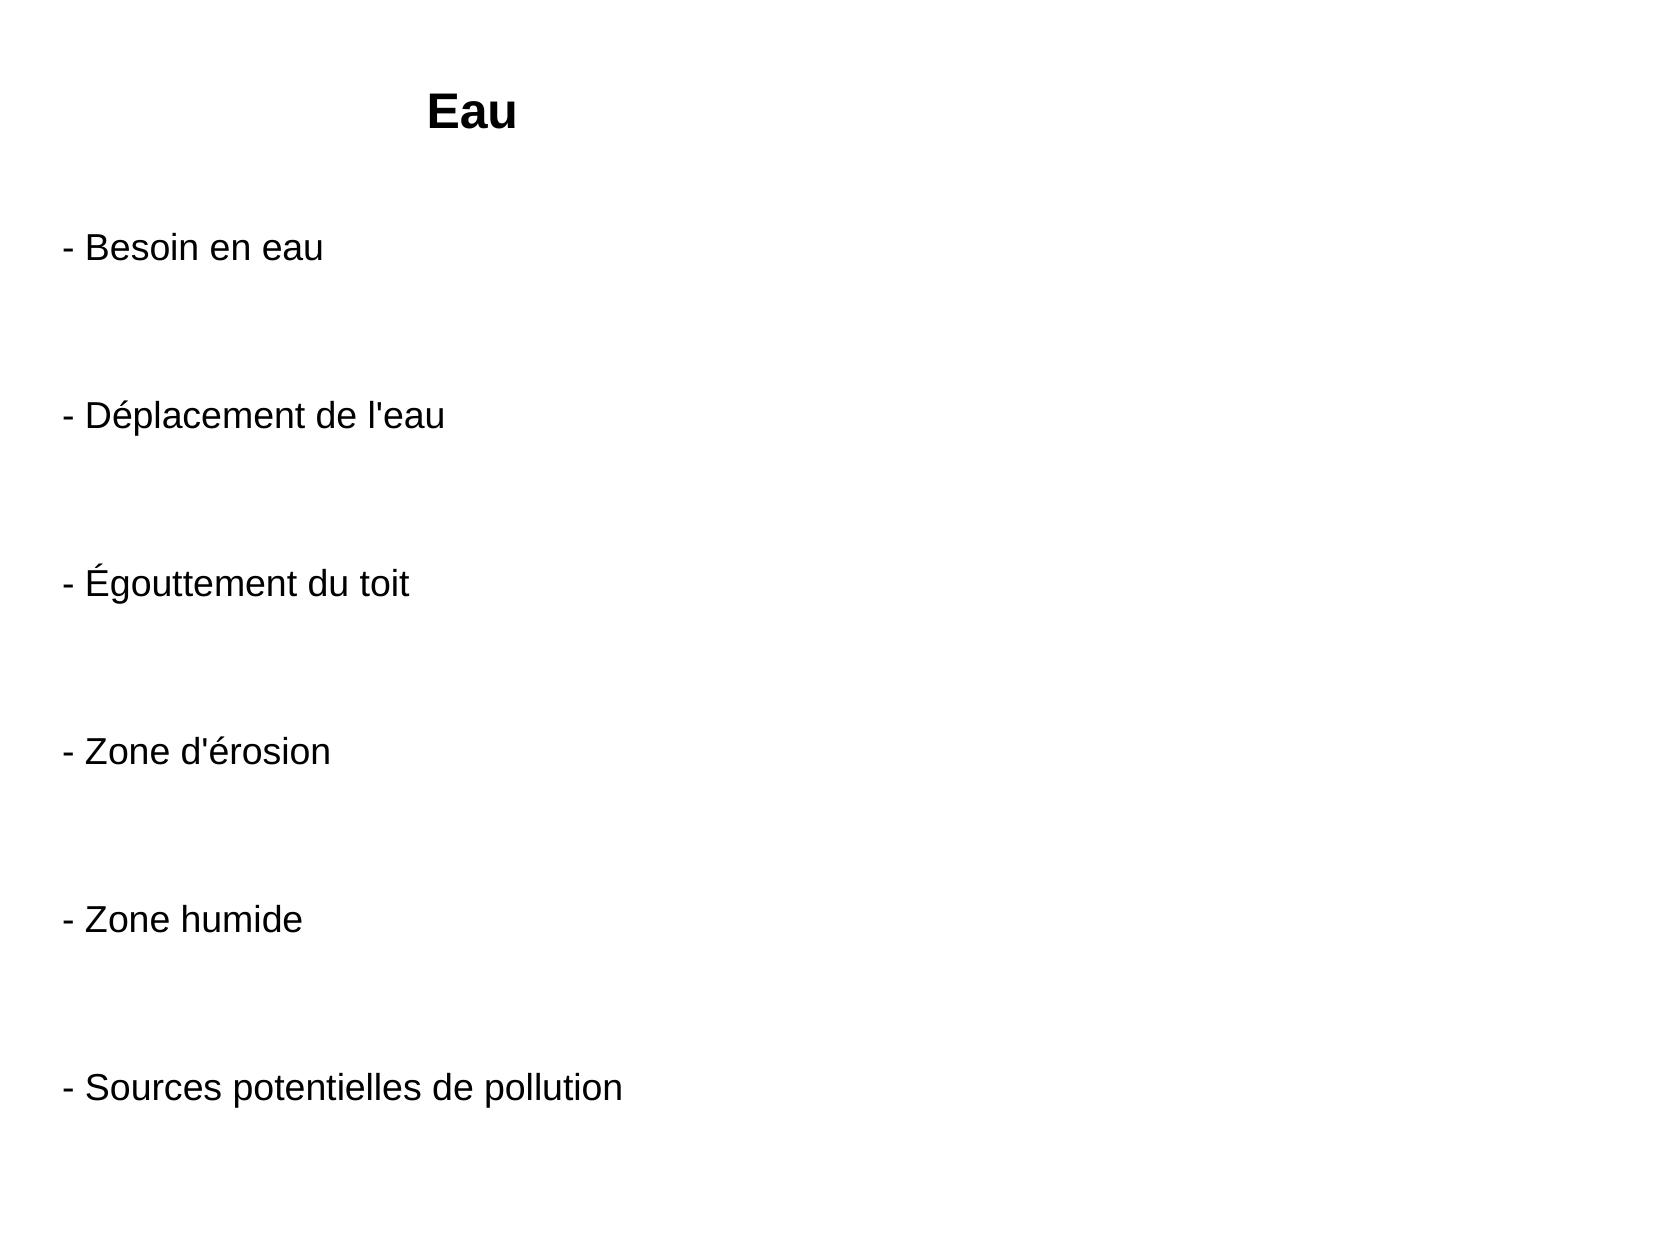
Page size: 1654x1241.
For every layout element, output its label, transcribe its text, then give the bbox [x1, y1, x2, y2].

title Eau [82, 8, 863, 177]
text_box - Besoin en eau - Déplacement de l'eau - Égouttement du toit - Zone d'érosion - Zone humide - Sources potentielles de pollution [47, 177, 945, 1241]
